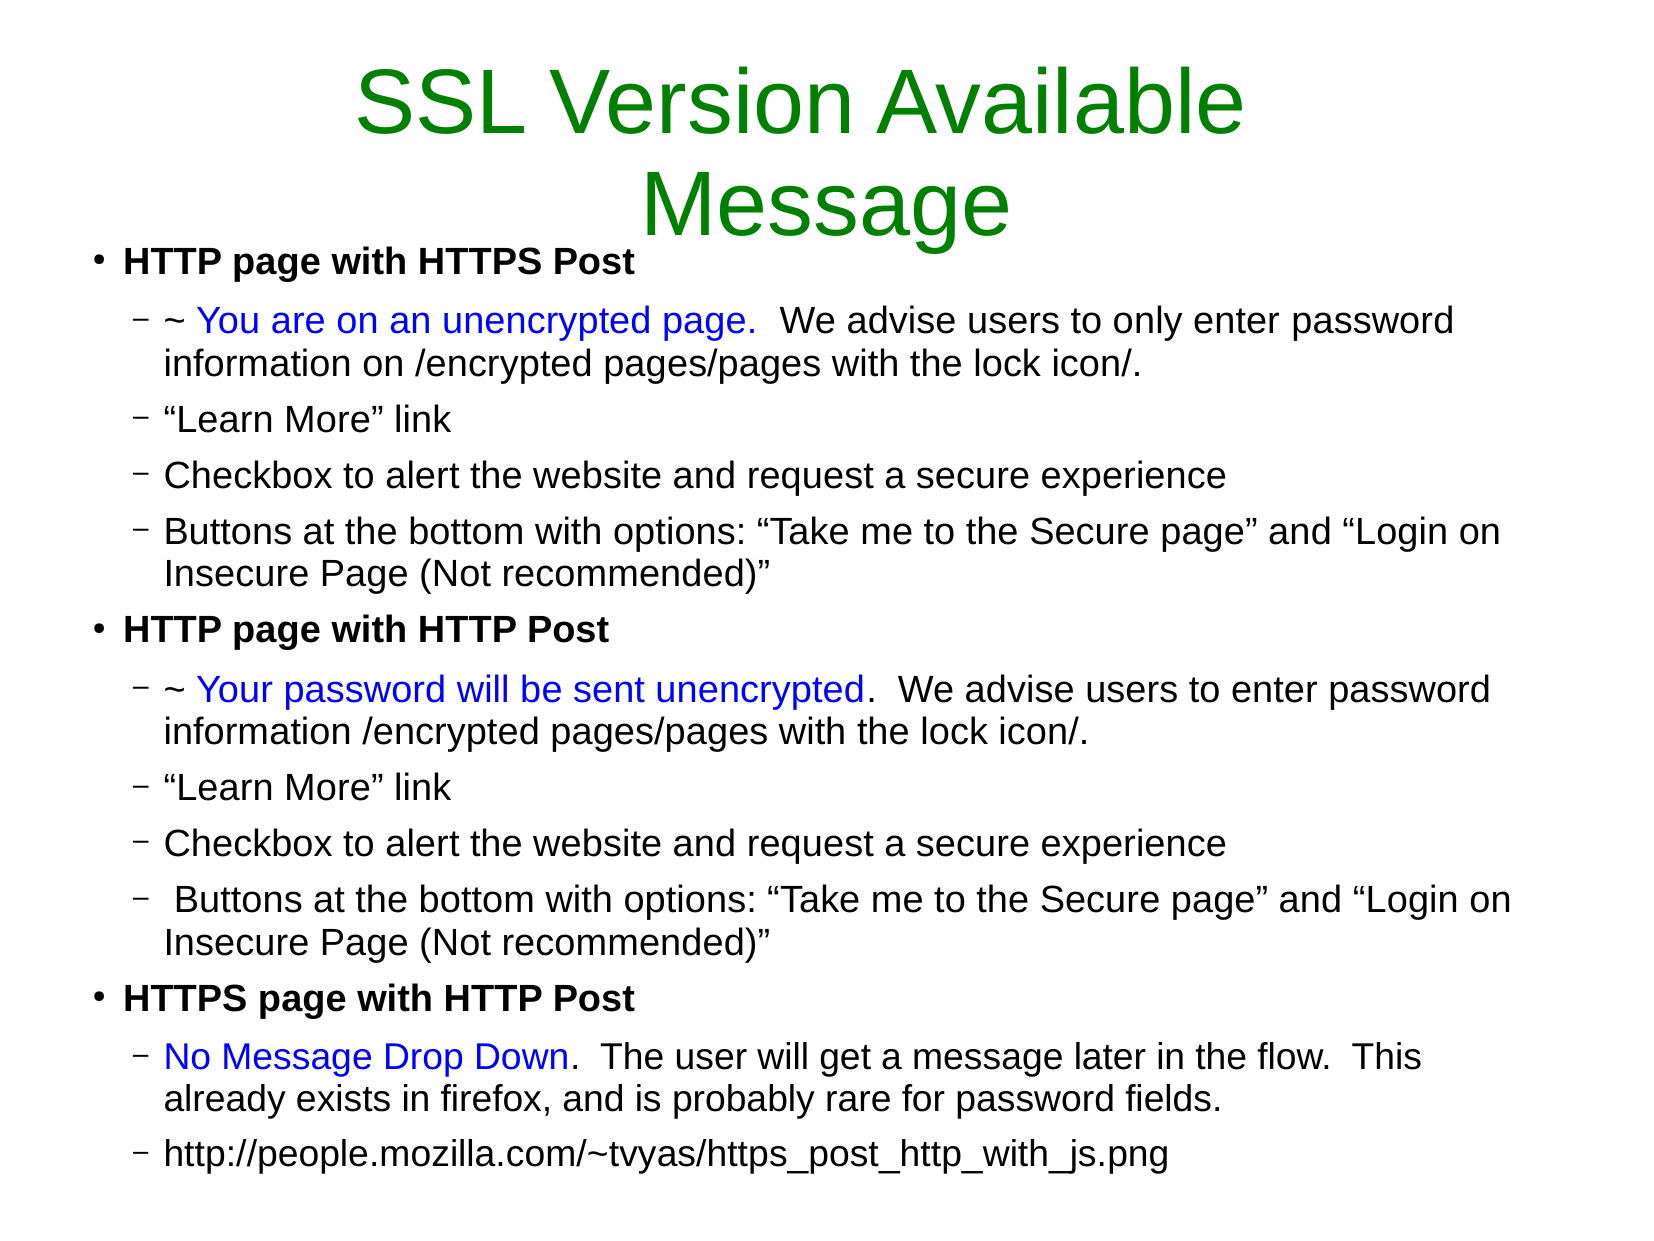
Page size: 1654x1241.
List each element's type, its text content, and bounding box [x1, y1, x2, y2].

title SSL Version Available Message [82, 49, 1571, 257]
list HTTP page with HTTPS Post ~ You are on an unencrypted page. We advise users to only enter password information on /encrypted pages/pages with the lock icon/. “Learn More” link Checkbox to alert the website and request a secure experience Buttons at the bottom with options: “Take me to the Secure page” and “Login on Insecure Page (Not recommended)” HTTP page with HTTP Post ~ Your password will be sent unencrypted. We advise users to enter password information /encrypted pages/pages with the lock icon/. “Learn More” link Checkbox to alert the website and request a secure experience Buttons at the bottom with options: “Take me to the Secure page” and “Login on Insecure Page (Not recommended)” HTTPS page with HTTP Post No Message Drop Down. The user will get a message later in the flow. This already exists in firefox, and is probably rare for password fields. http://people.mozilla.com/~tvyas/https_post_http_with_js.png [82, 240, 1538, 1185]
